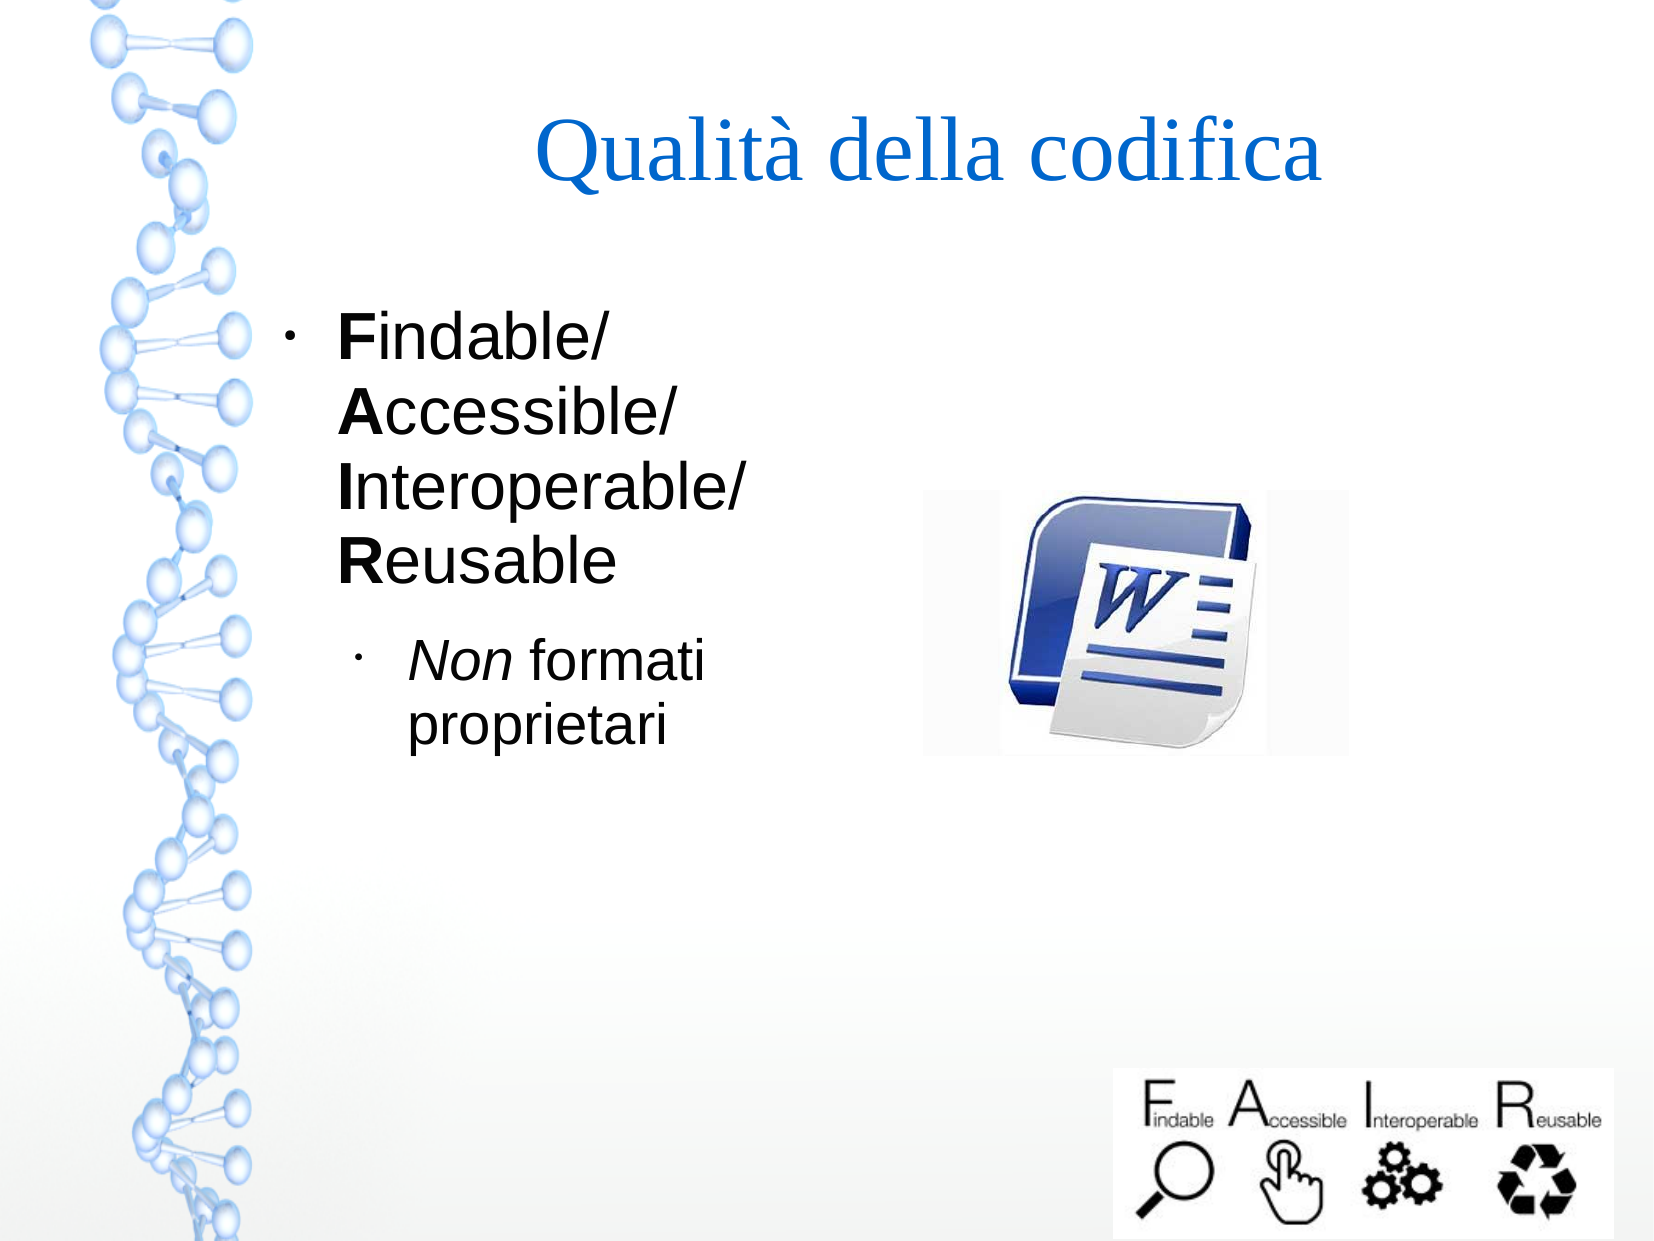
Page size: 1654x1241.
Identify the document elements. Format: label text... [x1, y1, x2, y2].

list Findable/Accessible/Interoperable/Reusable Non formati proprietari [265, 299, 915, 1182]
title Qualità della codifica [265, 47, 1595, 253]
picture [0, 0, 1654, 1241]
